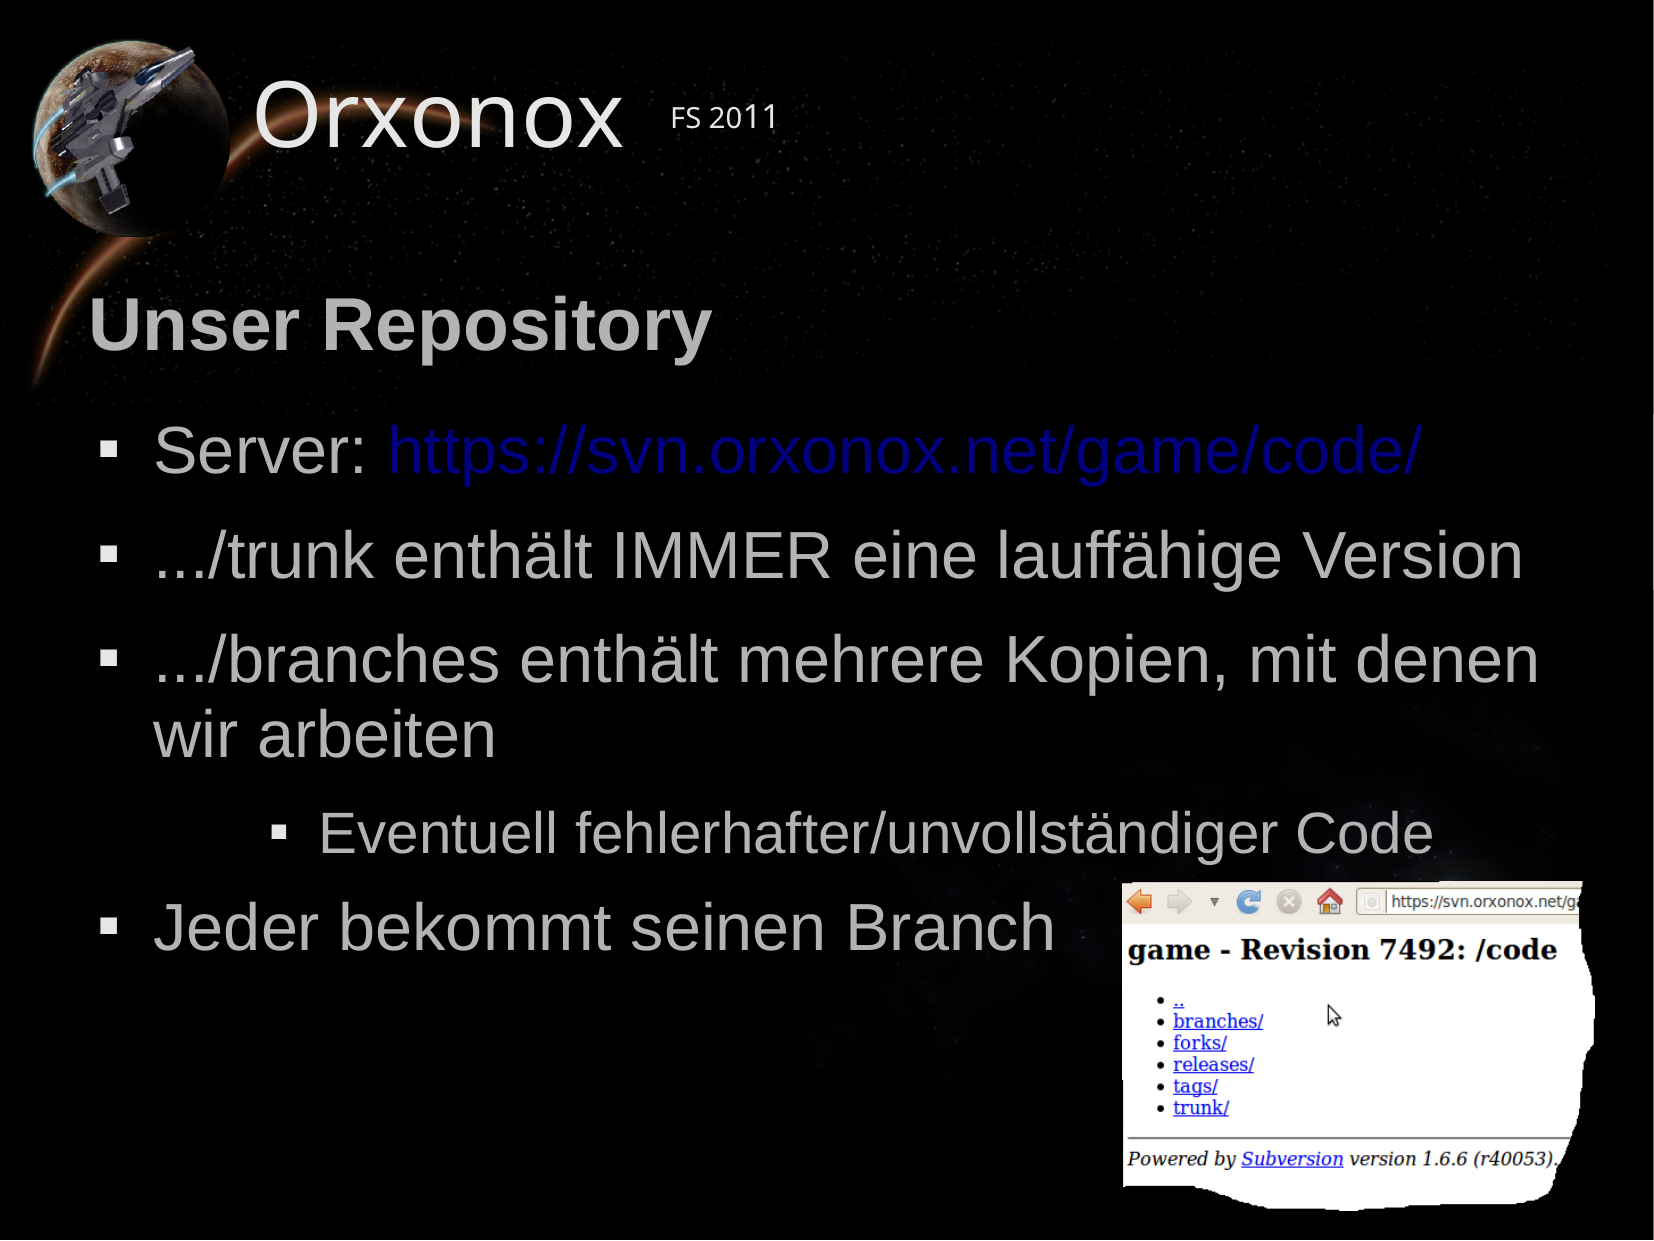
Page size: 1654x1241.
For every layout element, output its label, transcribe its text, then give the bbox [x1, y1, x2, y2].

list Server: https://svn.orxonox.net/game/code/ .../trunk enthält IMMER eine lauffähige Version .../branches enthält mehrere Kopien, mit denen wir arbeiten Eventuell fehlerhafter/unvollständiger Code Jeder bekommt seinen Branch [82, 413, 1571, 1232]
picture [644, 590, 1654, 1240]
title Unser Repository [88, 265, 1577, 384]
picture [0, 0, 1654, 521]
